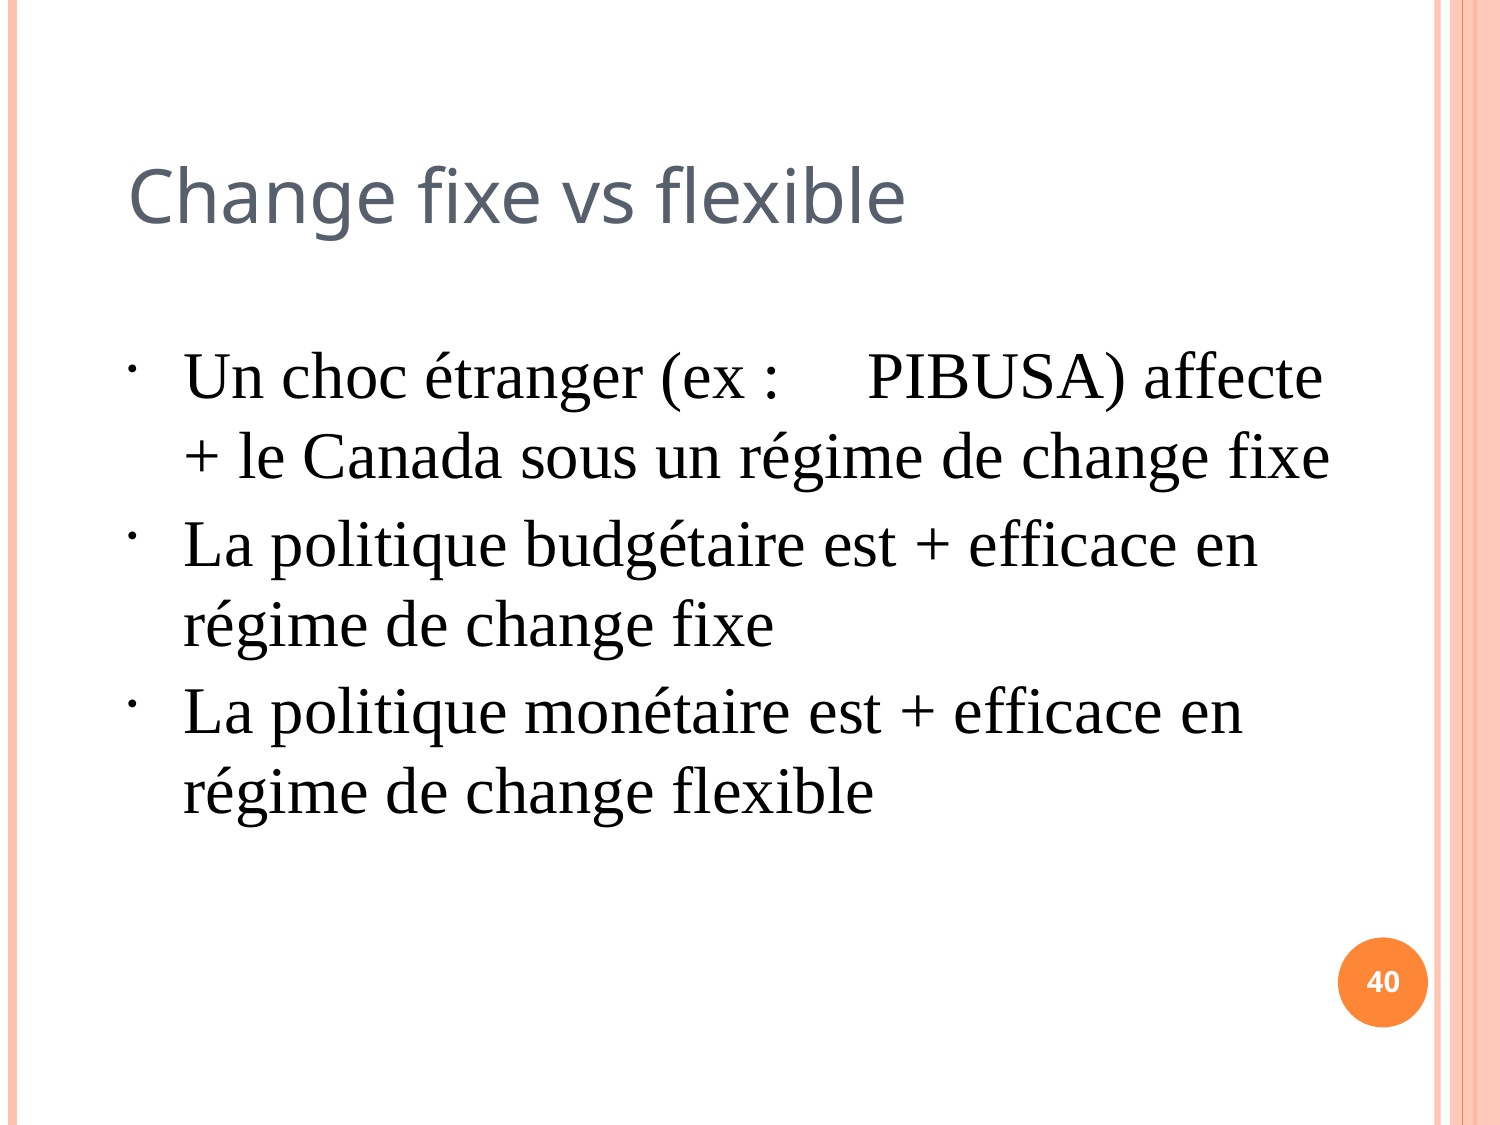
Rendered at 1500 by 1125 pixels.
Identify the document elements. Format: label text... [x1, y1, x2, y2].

text_box Un choc étranger (ex :  PIBUSA) affecte + le Canada sous un régime de change fixe La politique budgétaire est + efficace en régime de change fixe La politique monétaire est + efficace en régime de change flexible [112, 324, 1388, 1000]
slide_number <numéro> [1333, 940, 1434, 1027]
text_box Change fixe vs flexible [112, 99, 1388, 288]
